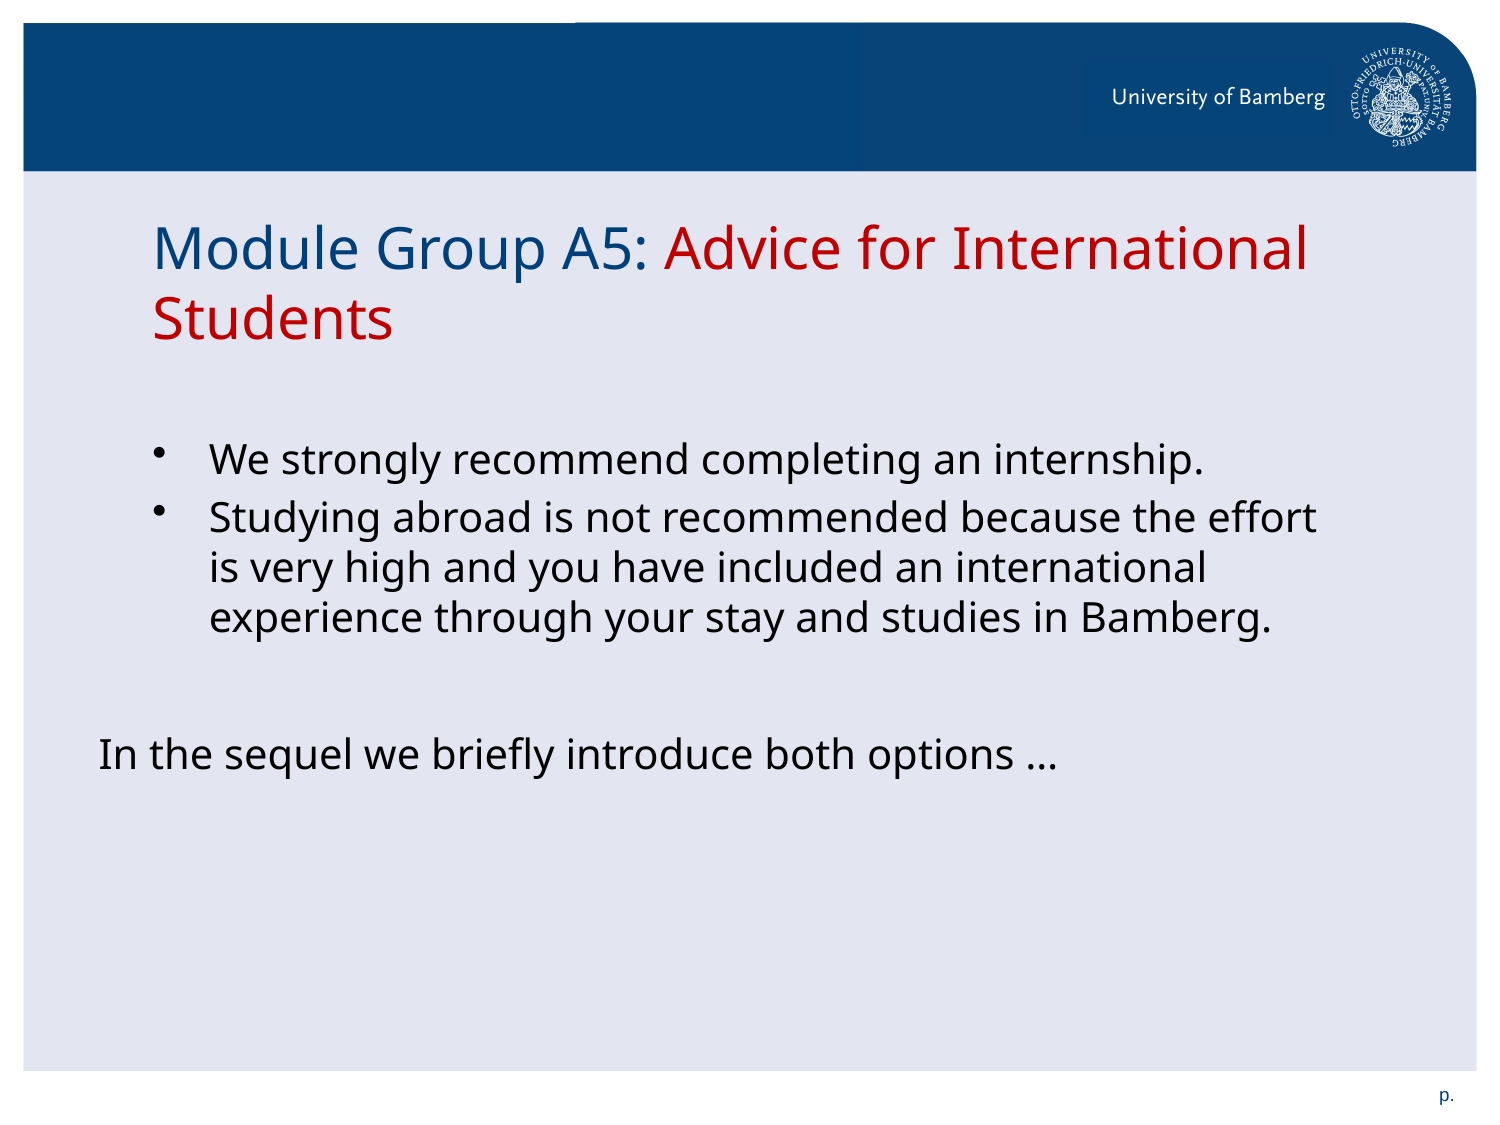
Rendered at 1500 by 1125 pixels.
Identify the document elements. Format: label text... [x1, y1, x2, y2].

text_box In the sequel we briefly introduce both options … [83, 720, 1074, 785]
list We strongly recommend completing an internship. Studying abroad is not recommended because the effort is very high and you have included an international experience through your stay and studies in Bamberg. [137, 425, 1363, 1008]
title Module Group A5: Advice for International Students [137, 187, 1363, 375]
picture [0, 0, 1500, 1125]
